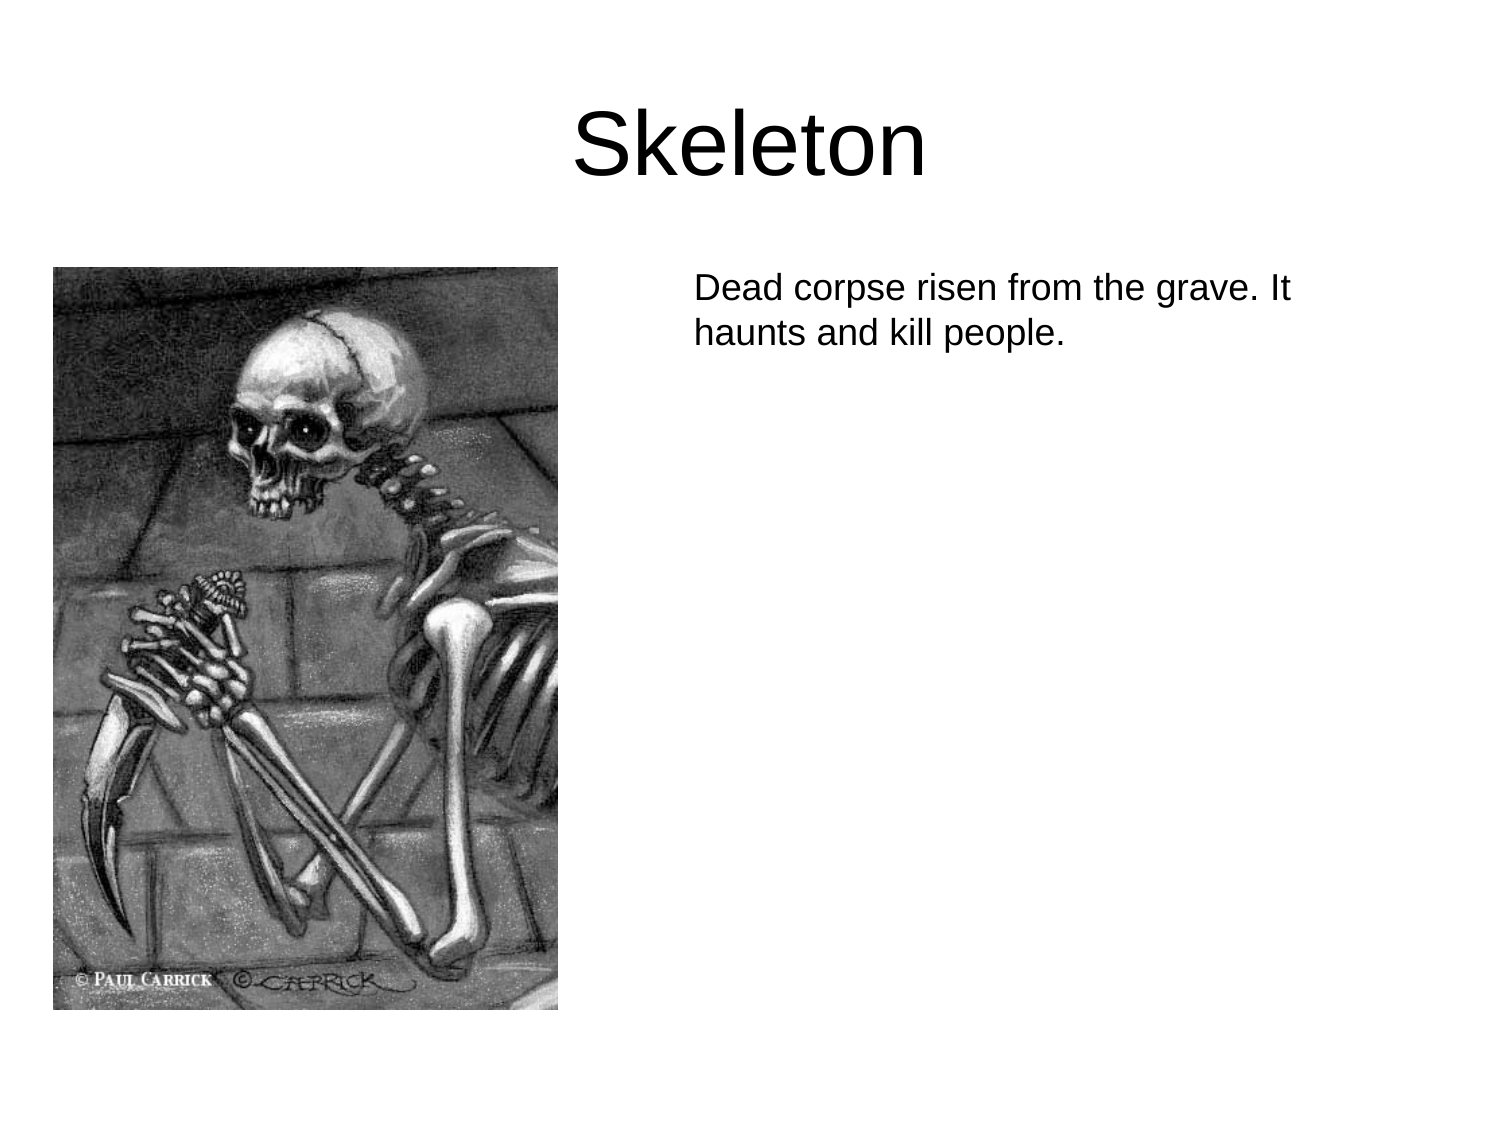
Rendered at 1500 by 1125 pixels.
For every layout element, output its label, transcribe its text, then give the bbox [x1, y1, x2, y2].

text_box Dead corpse risen from the grave. It haunts and kill people. [679, 255, 1412, 361]
picture [53, 267, 558, 1010]
title Skeleton [75, 45, 1425, 233]
